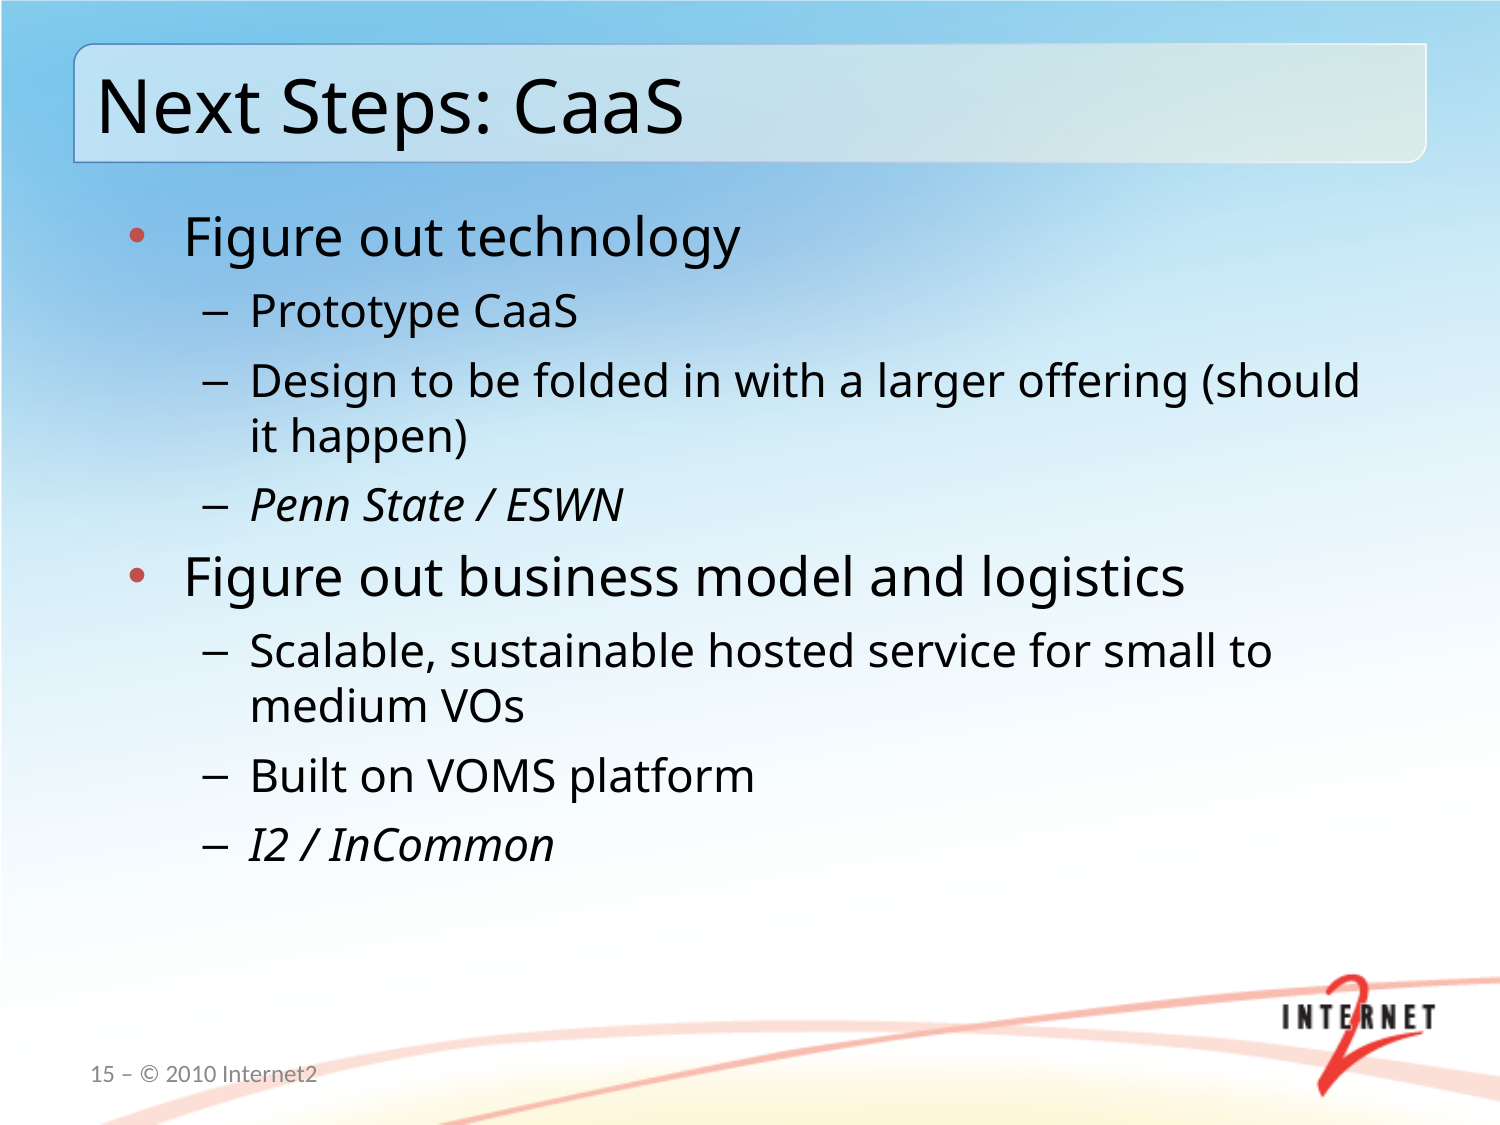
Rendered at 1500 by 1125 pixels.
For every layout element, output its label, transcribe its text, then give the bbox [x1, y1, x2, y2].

list Figure out technology Prototype CaaS Design to be folded in with a larger offering (should it happen) Penn State / ESWN Figure out business model and logistics Scalable, sustainable hosted service for small to medium VOs Built on VOMS platform I2 / InCommon [112, 195, 1388, 938]
text_box Next Steps: CaaS [80, 50, 1420, 157]
text_box <number> – © 2010 Internet2 [74, 1042, 550, 1103]
picture [0, 0, 1500, 1125]
